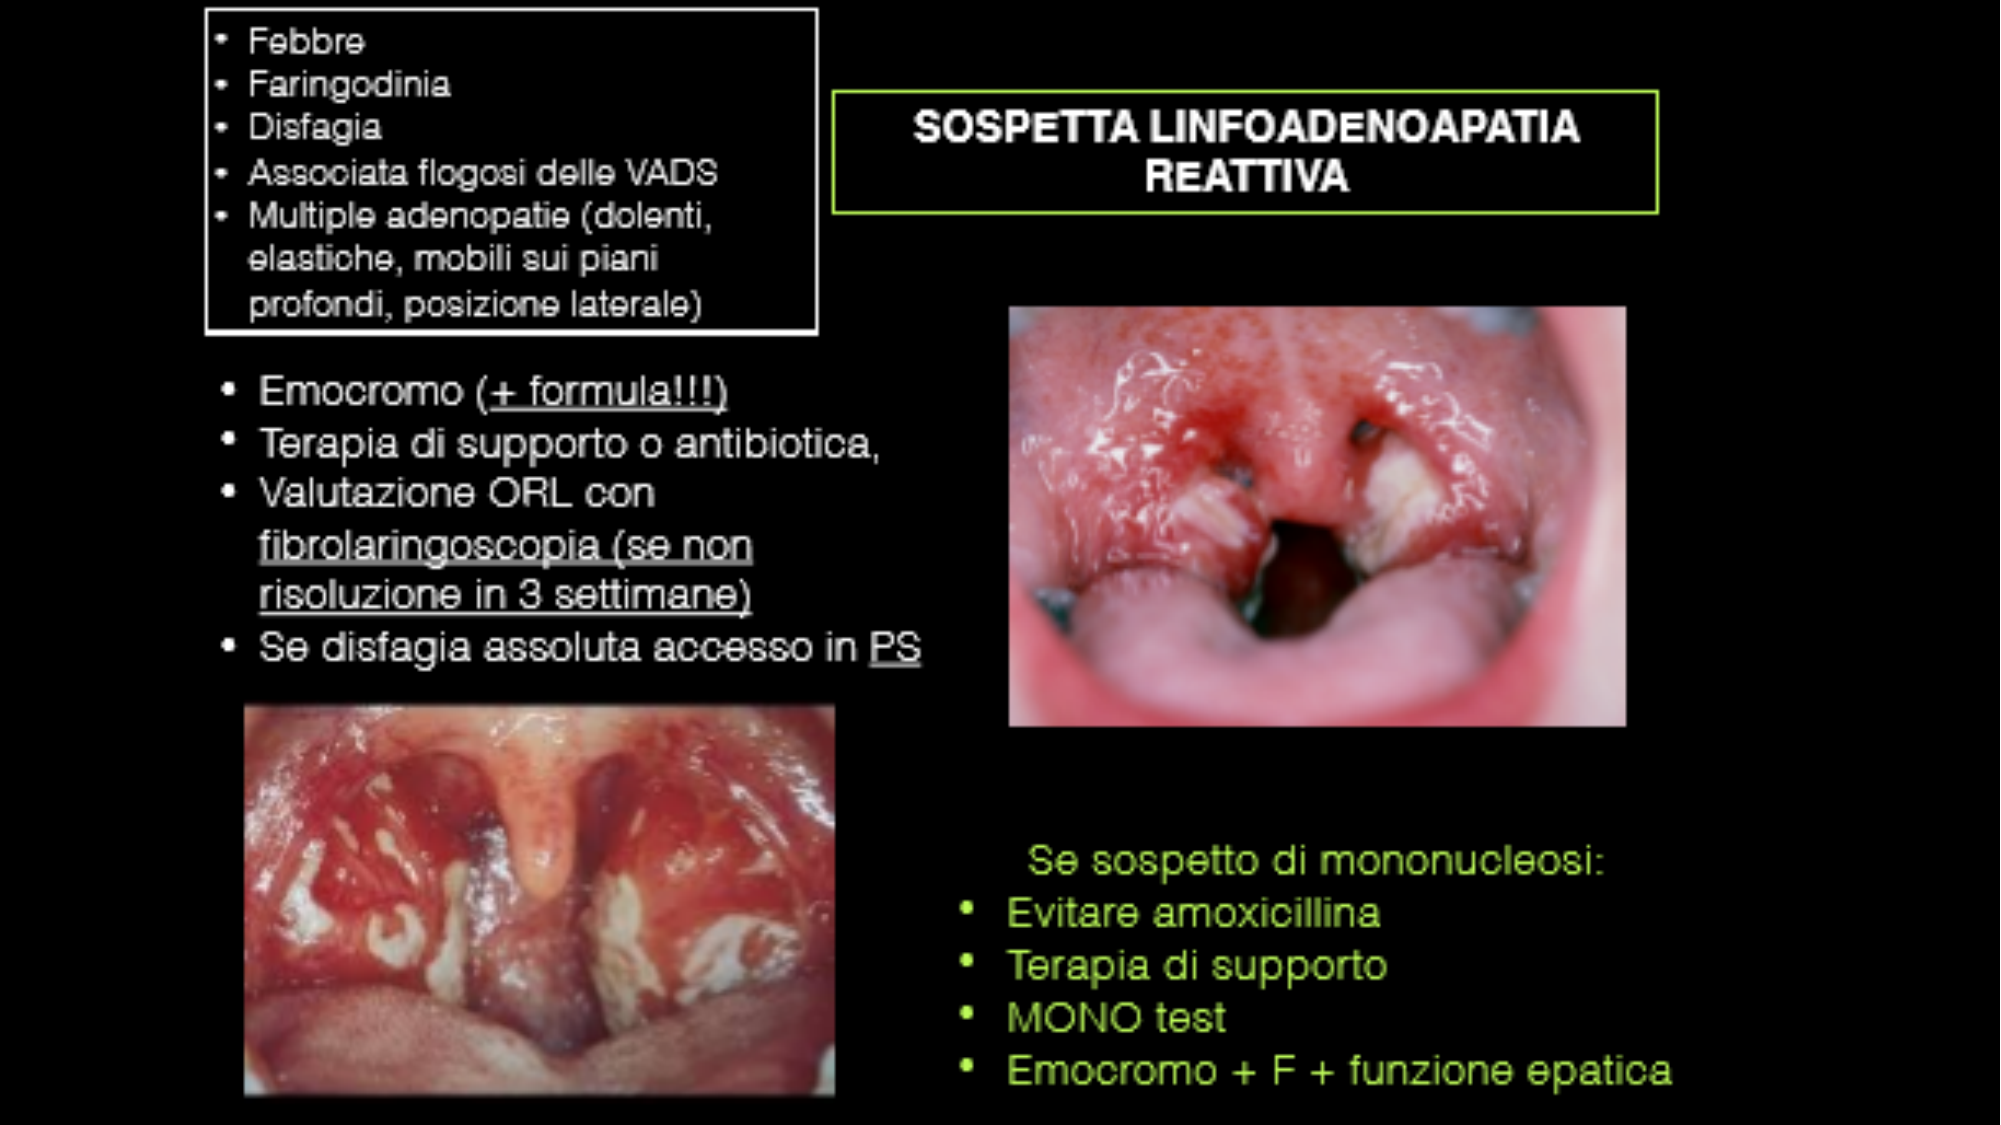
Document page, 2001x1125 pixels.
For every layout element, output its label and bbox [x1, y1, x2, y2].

picture [196, 0, 1693, 1125]
